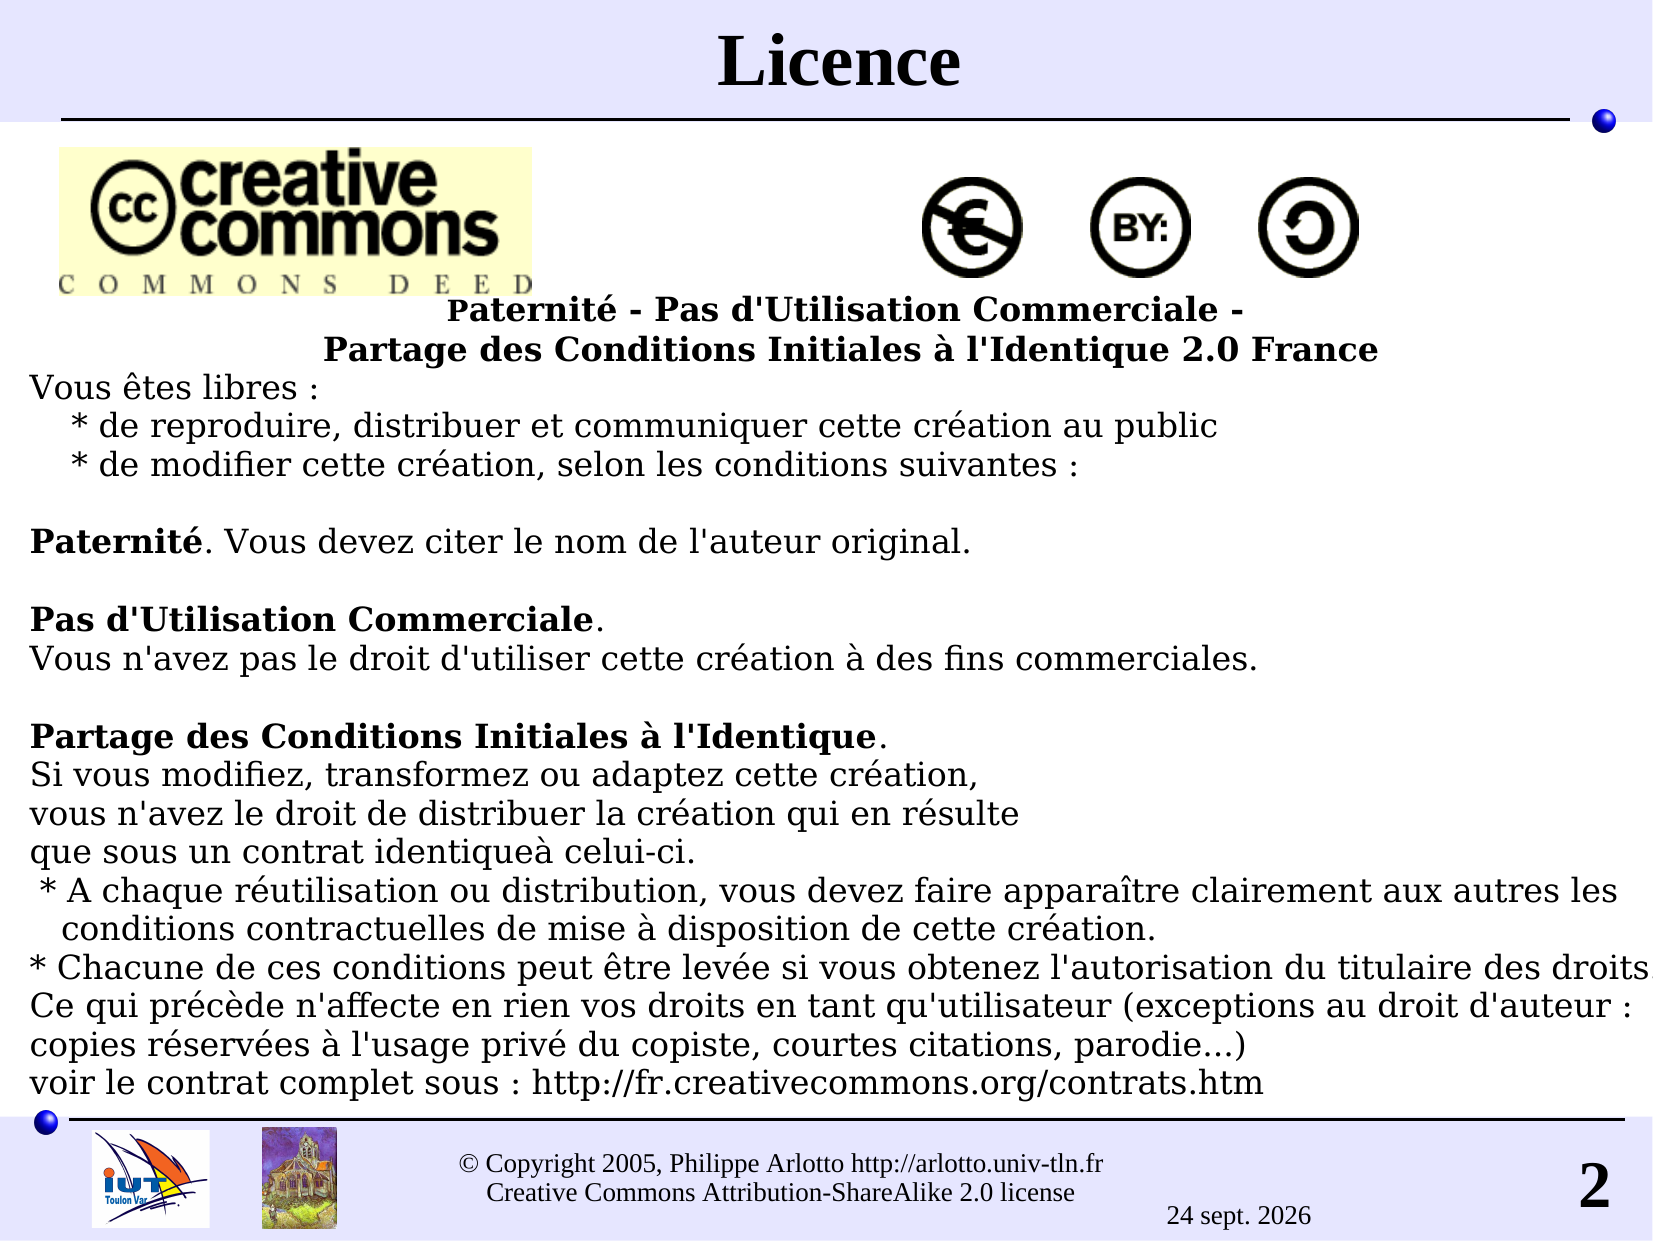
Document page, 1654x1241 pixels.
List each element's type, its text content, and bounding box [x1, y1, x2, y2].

picture [262, 1176, 337, 1229]
text_box Paternité - Pas d'Utilisation Commerciale - Partage des Conditions Initiales à l'Identique 2.0 France Vous êtes libres : * de reproduire, distribuer et communiquer cette création au public * de modifier cette création, selon les conditions suivantes : Paternité. Vous devez citer le nom de l'auteur original. Pas d'Utilisation Commerciale. Vous n'avez pas le droit d'utiliser cette création à des fins commerciales. Partage des Conditions Initiales à l'Identique. Si vous modifiez, transformez ou adaptez cette création, vous n'avez le droit de distribuer la création qui en résulte que sous un contrat identiqueà celui-ci. * A chaque réutilisation ou distribution, vous devez faire apparaître clairement aux autres les conditions contractuelles de mise à disposition de cette création. * Chacune de ces conditions peut être levée si vous obtenez l'autorisation du titulaire des droits. Ce qui précède n'affecte en rien vos droits en tant qu'utilisateur (exceptions au droit d'auteur : copies réservées à l'usage privé du copiste, courtes citations, parodie...) voir le contrat complet sous : http://fr.creativecommons.org/contrats.htm [29, 290, 1653, 1176]
picture [1090, 177, 1191, 278]
picture [59, 147, 532, 290]
title Licence [95, 14, 1585, 107]
picture [1258, 177, 1359, 278]
picture [922, 177, 1023, 278]
